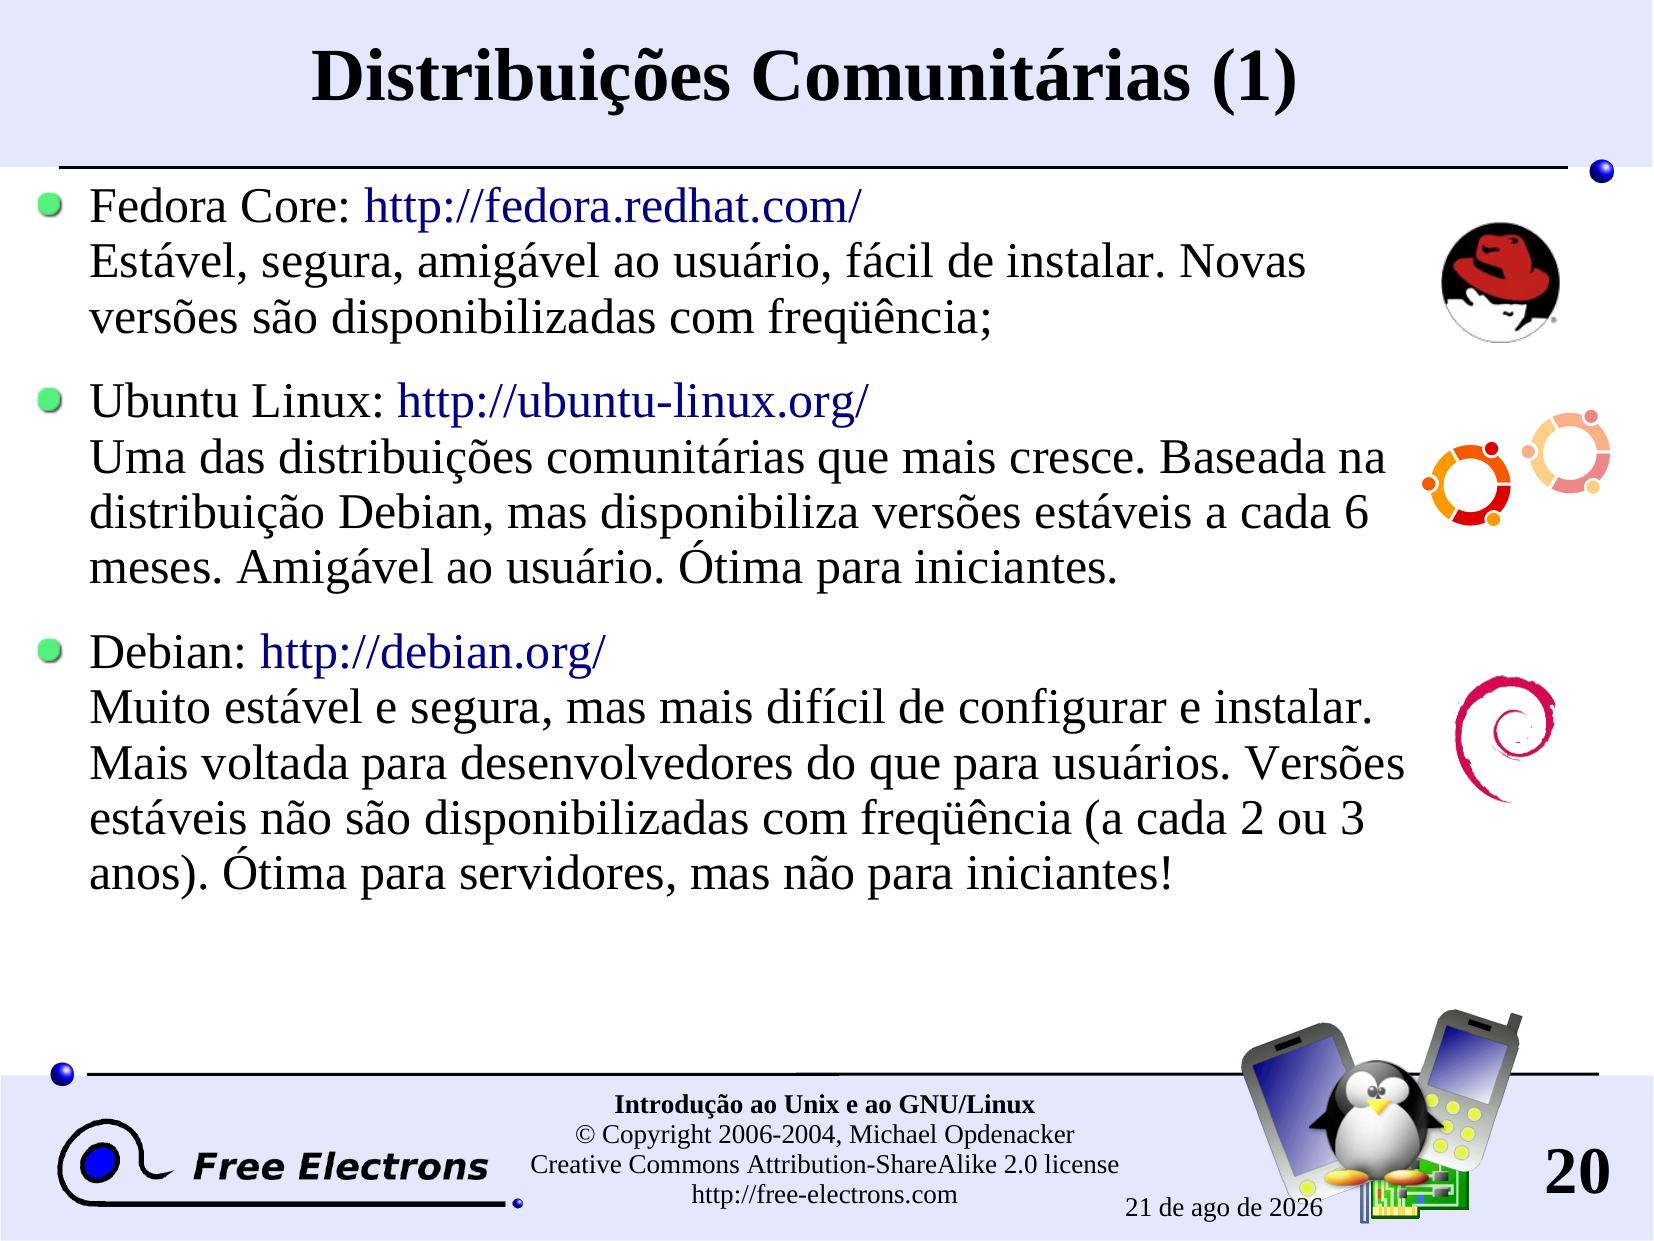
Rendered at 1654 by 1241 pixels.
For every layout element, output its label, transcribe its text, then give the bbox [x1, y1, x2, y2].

list Fedora Core: http://fedora.redhat.com/ Estável, segura, amigável ao usuário, fácil de instalar. Novas versões são disponibilizadas com freqüência; Ubuntu Linux: http://ubuntu-linux.org/ Uma das distribuições comunitárias que mais cresce. Baseada na distribuição Debian, mas disponibiliza versões estáveis a cada 6 meses. Amigável ao usuário. Ótima para iniciantes. Debian: http://debian.org/ Muito estável e segura, mas mais difícil de configurar e instalar. Mais voltada para desenvolvedores do que para usuários. Versões estáveis não são disponibilizadas com freqüência (a cada 2 ou 3 anos). Ótima para servidores, mas não para iniciantes! [18, 178, 1423, 976]
picture [50, 1108, 527, 1216]
picture [1225, 983, 1537, 1241]
title Distribuições Comunitárias (1) [60, 12, 1551, 138]
picture [1422, 406, 1620, 526]
picture [1441, 221, 1561, 344]
picture [1285, 1199, 1292, 1215]
picture [1442, 673, 1572, 810]
